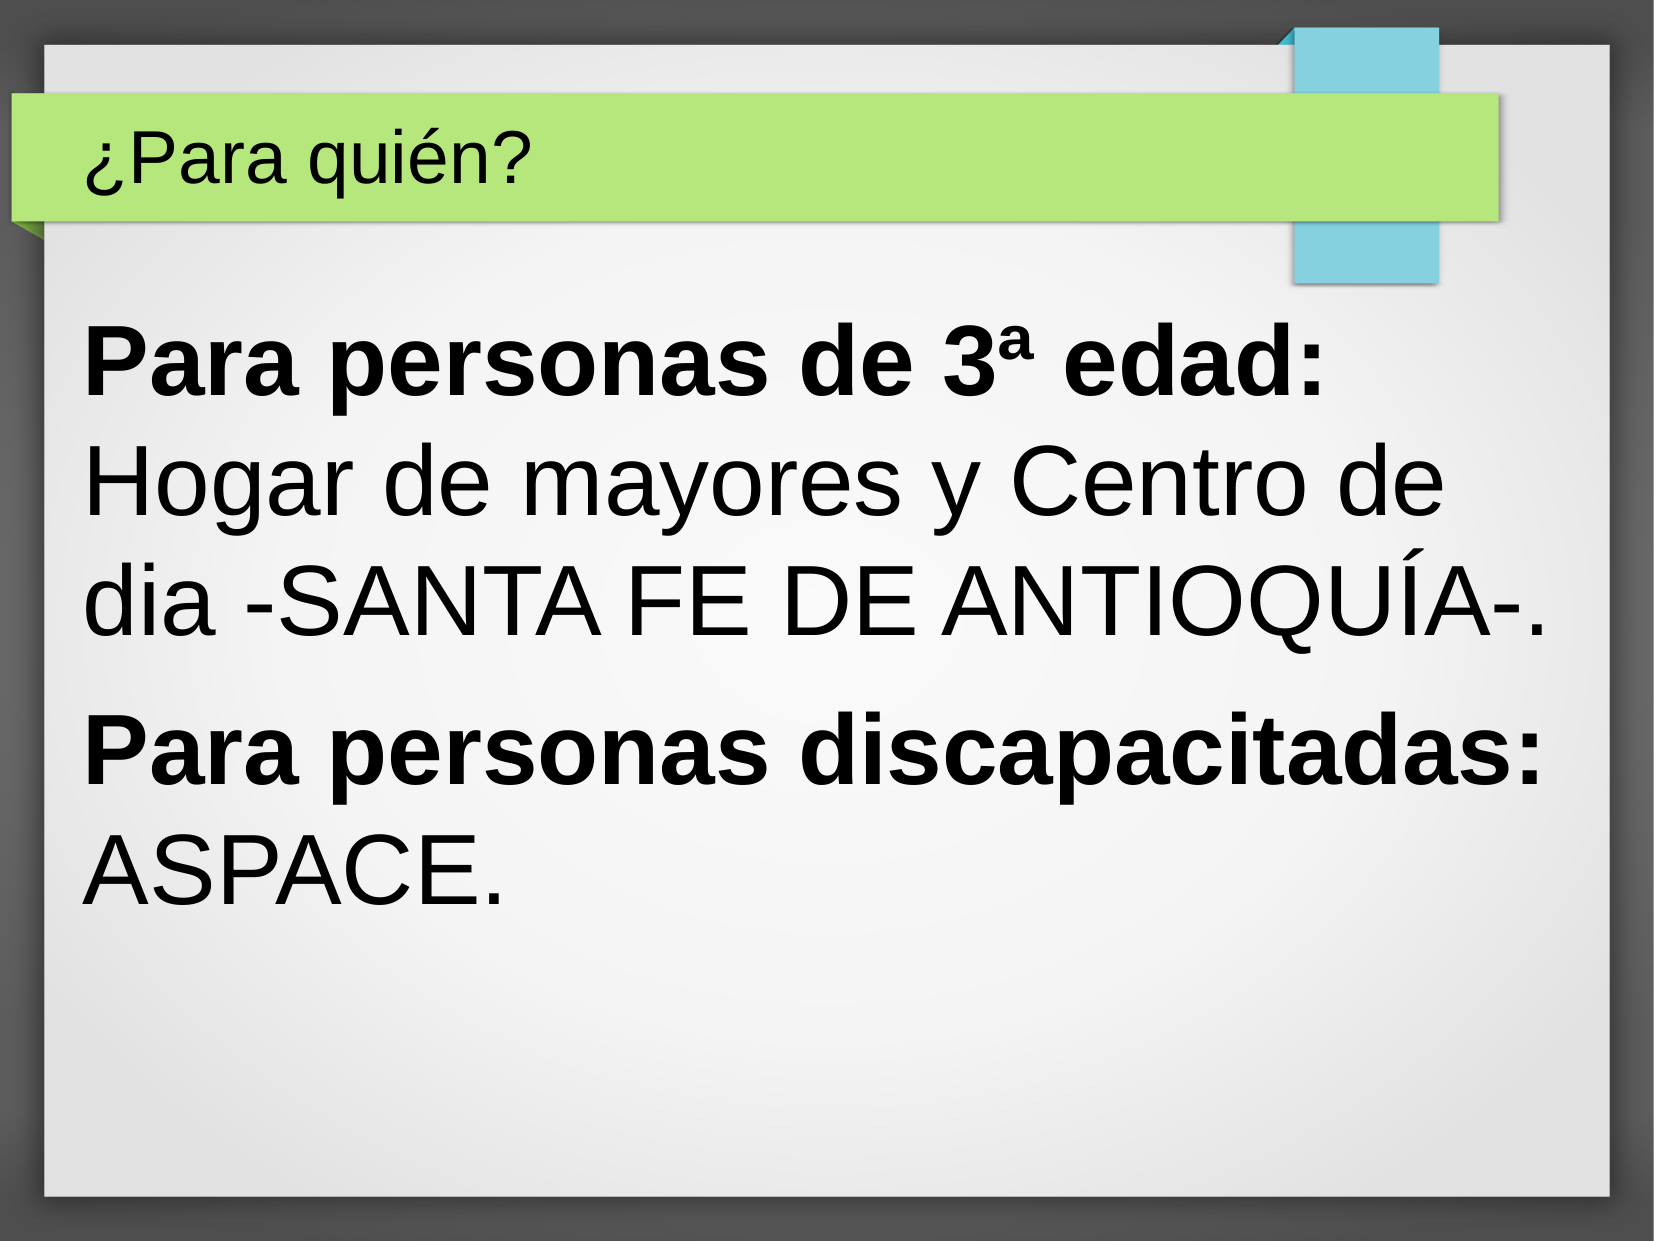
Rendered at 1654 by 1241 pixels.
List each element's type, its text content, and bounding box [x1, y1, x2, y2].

title ¿Para quién? [82, 94, 1264, 213]
list Para personas de 3ª edad: Hogar de mayores y Centro de dia -SANTA FE DE ANTIOQUÍA-. Para personas discapacitadas: ASPACE. [82, 295, 1571, 1015]
